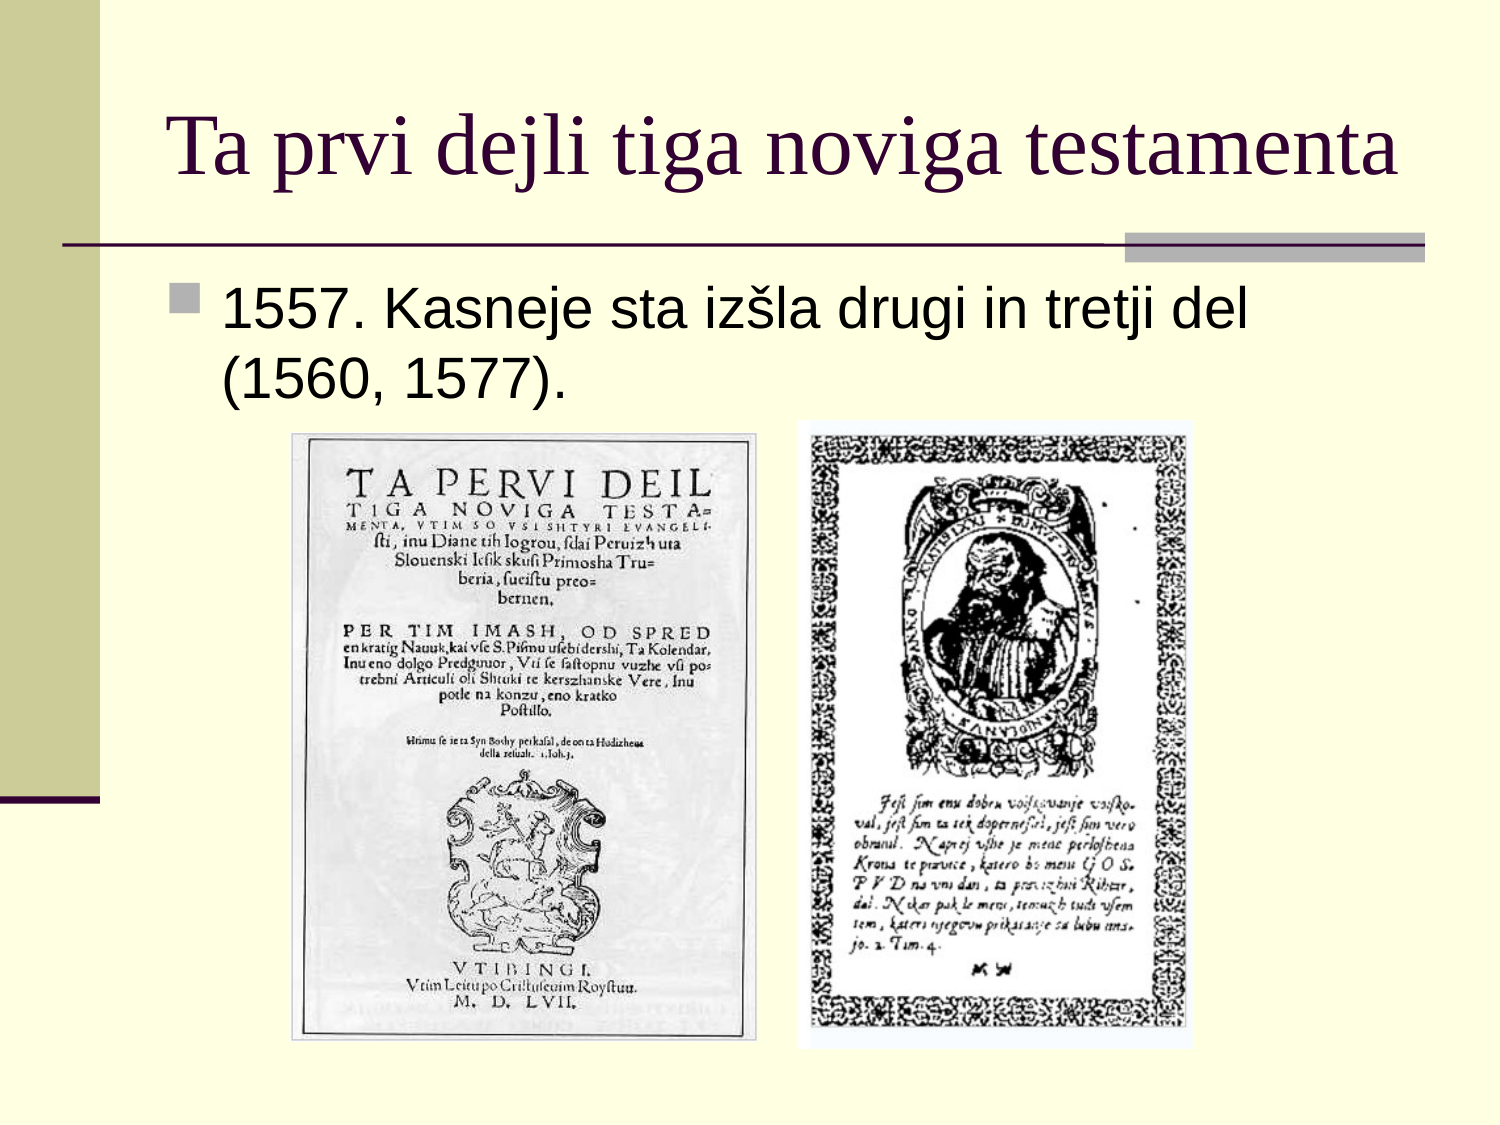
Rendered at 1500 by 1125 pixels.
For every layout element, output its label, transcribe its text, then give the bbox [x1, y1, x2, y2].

title Ta prvi dejli tiga noviga testamenta [150, 45, 1425, 234]
list 1557. Kasneje sta izšla drugi in tretji del (1560, 1577). [150, 262, 1425, 1006]
picture [289, 432, 758, 1042]
picture [797, 420, 1193, 1049]
